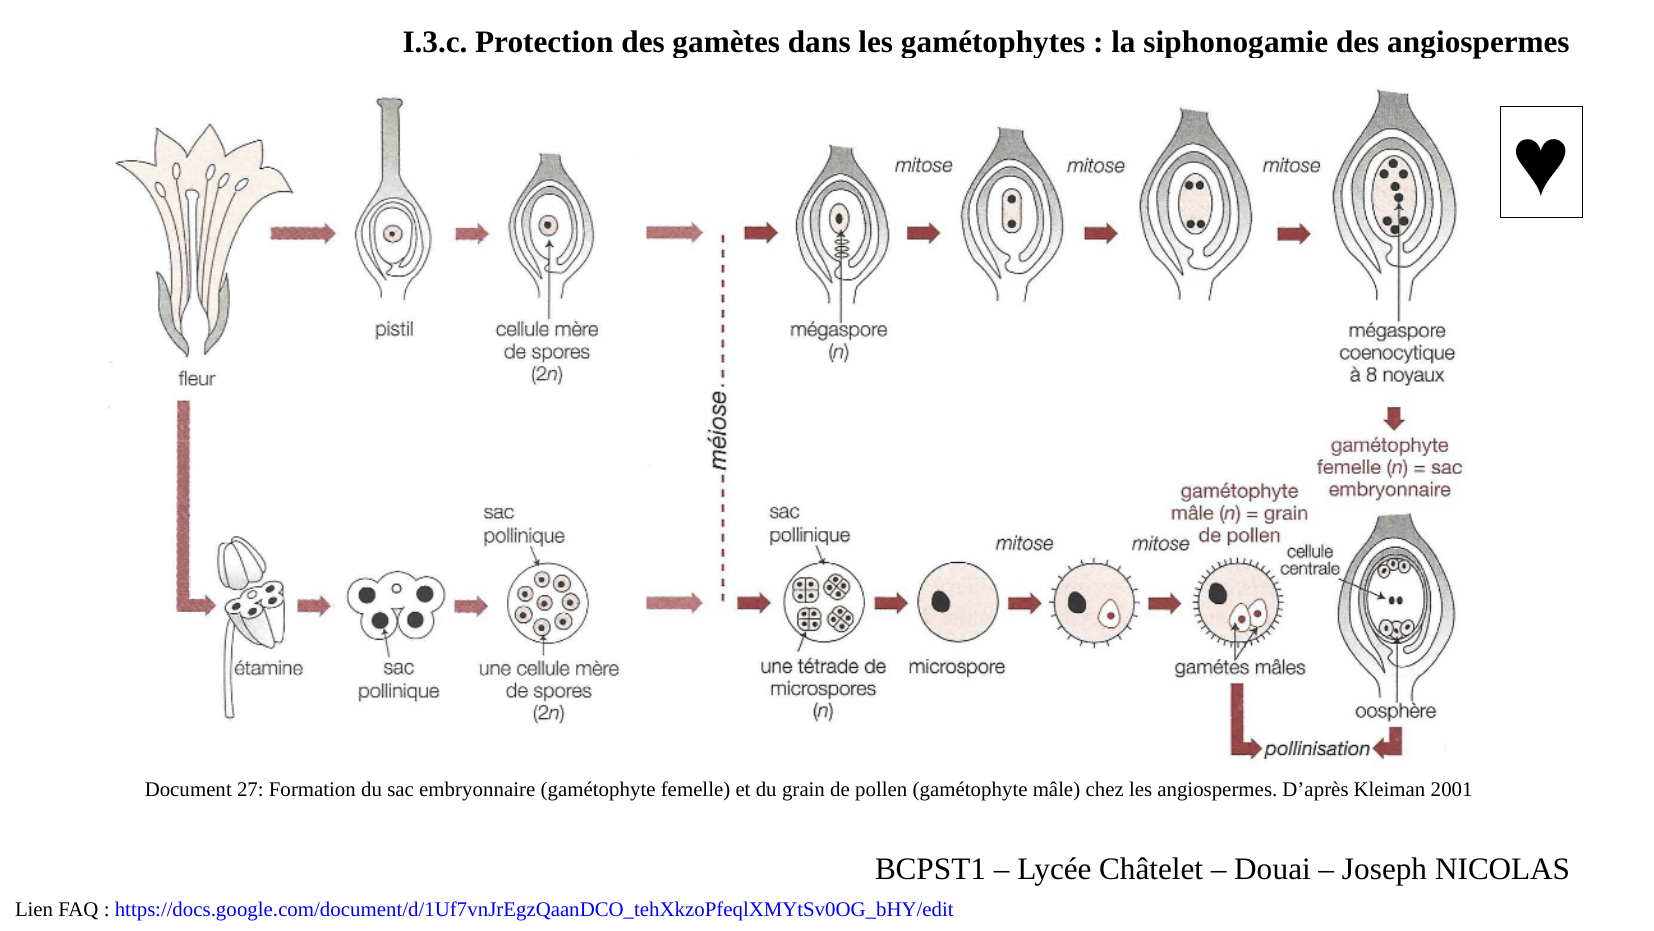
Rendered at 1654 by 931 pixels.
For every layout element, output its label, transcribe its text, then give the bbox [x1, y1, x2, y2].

picture [106, 58, 1467, 768]
text_box ♥ [1500, 106, 1583, 218]
text_box I.3.c. Protection des gamètes dans les gamétophytes : la siphonogamie des angiospermes [165, 5, 1572, 78]
text_box BCPST1 – Lycée Châtelet – Douai – Joseph NICOLAS [637, 848, 1571, 905]
text_box Lien FAQ : https://docs.google.com/document/d/1Uf7vnJrEgzQaanDCO_tehXkzoPfeqlXMYtSv0OG_bHY/edit [0, 897, 993, 931]
text_box Document 27: Formation du sac embryonnaire (gamétophyte femelle) et du grain de pollen (gamétophyte mâle) chez les angiospermes. D’après Kleiman 2001 [47, 732, 1571, 848]
